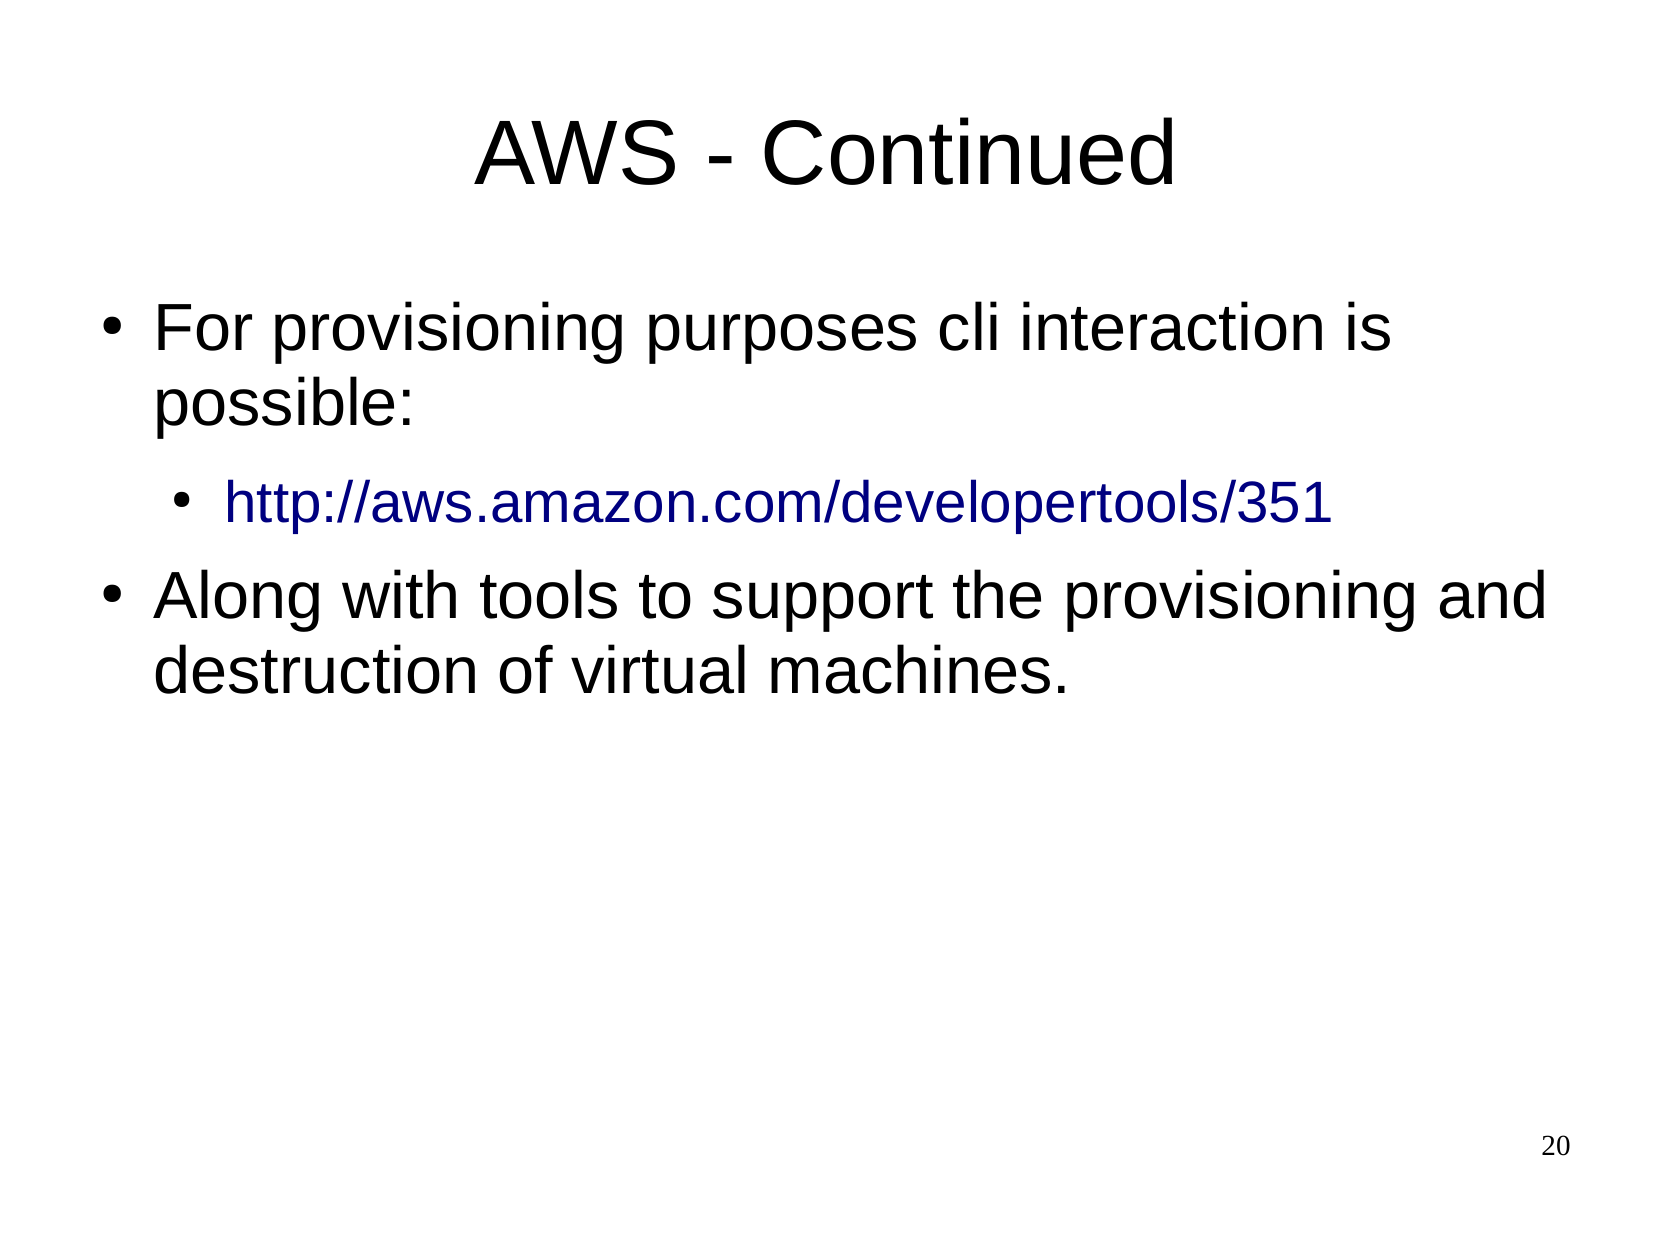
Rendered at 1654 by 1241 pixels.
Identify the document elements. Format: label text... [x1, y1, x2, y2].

list For provisioning purposes cli interaction is possible: http://aws.amazon.com/developertools/351 Along with tools to support the provisioning and destruction of virtual machines. [82, 290, 1571, 1109]
title AWS - Continued [82, 49, 1571, 257]
